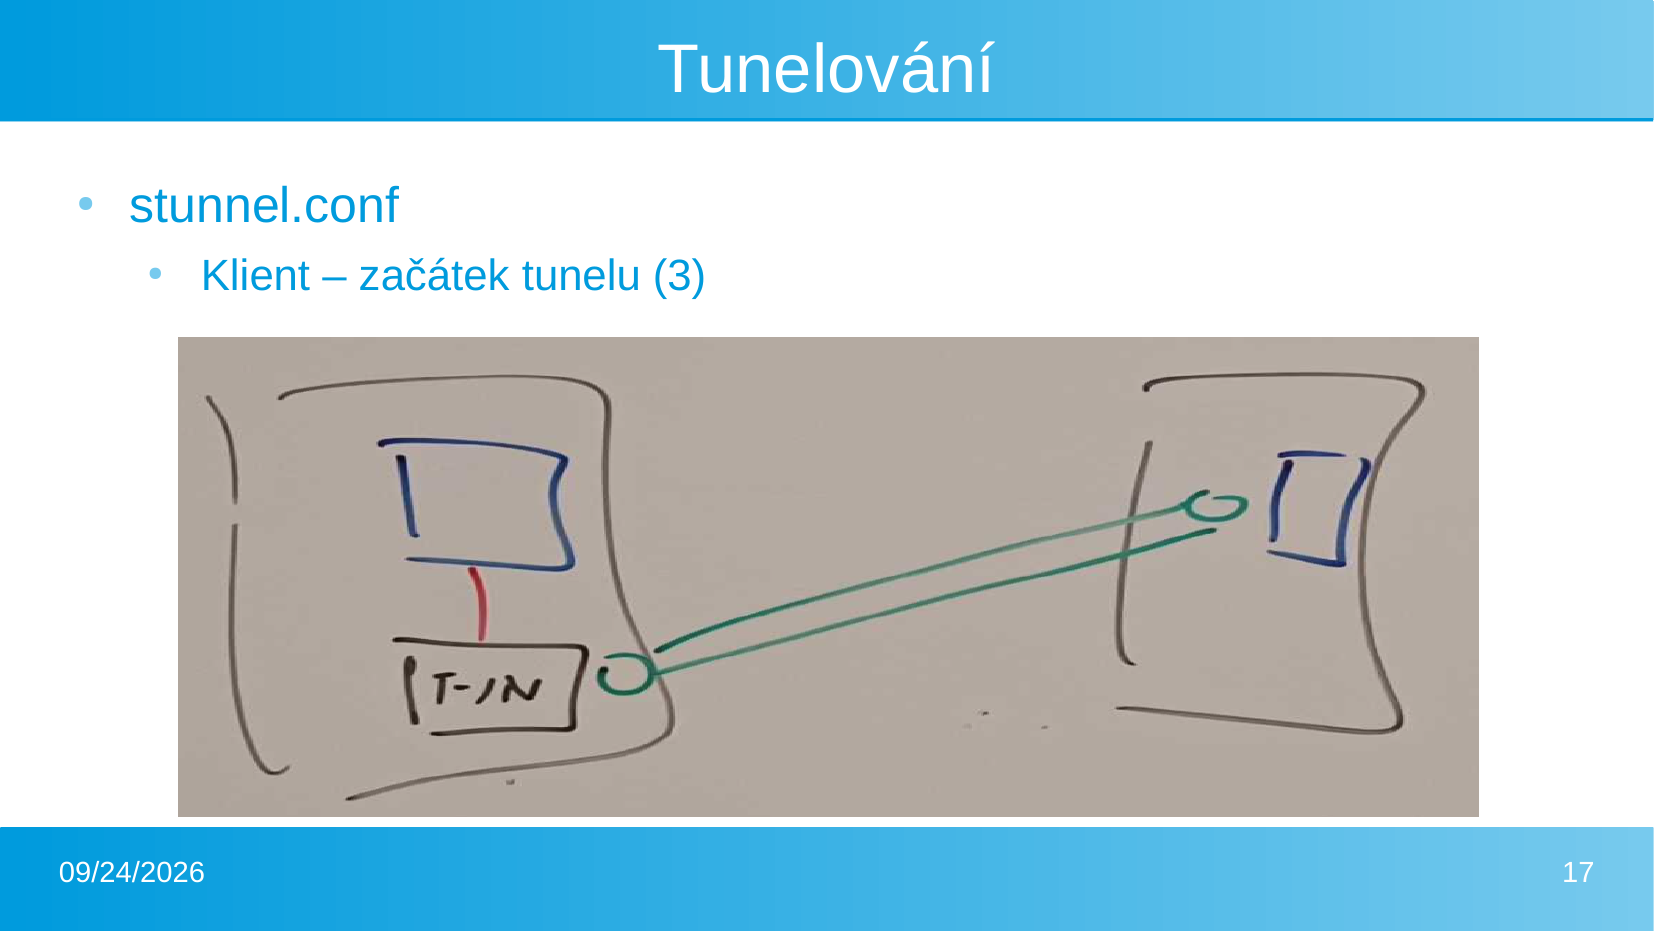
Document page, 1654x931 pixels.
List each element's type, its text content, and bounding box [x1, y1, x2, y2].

list stunnel.conf Klient – začátek tunelu (3) [59, 177, 1595, 768]
picture [178, 337, 1479, 817]
title Tunelování [59, 29, 1595, 108]
